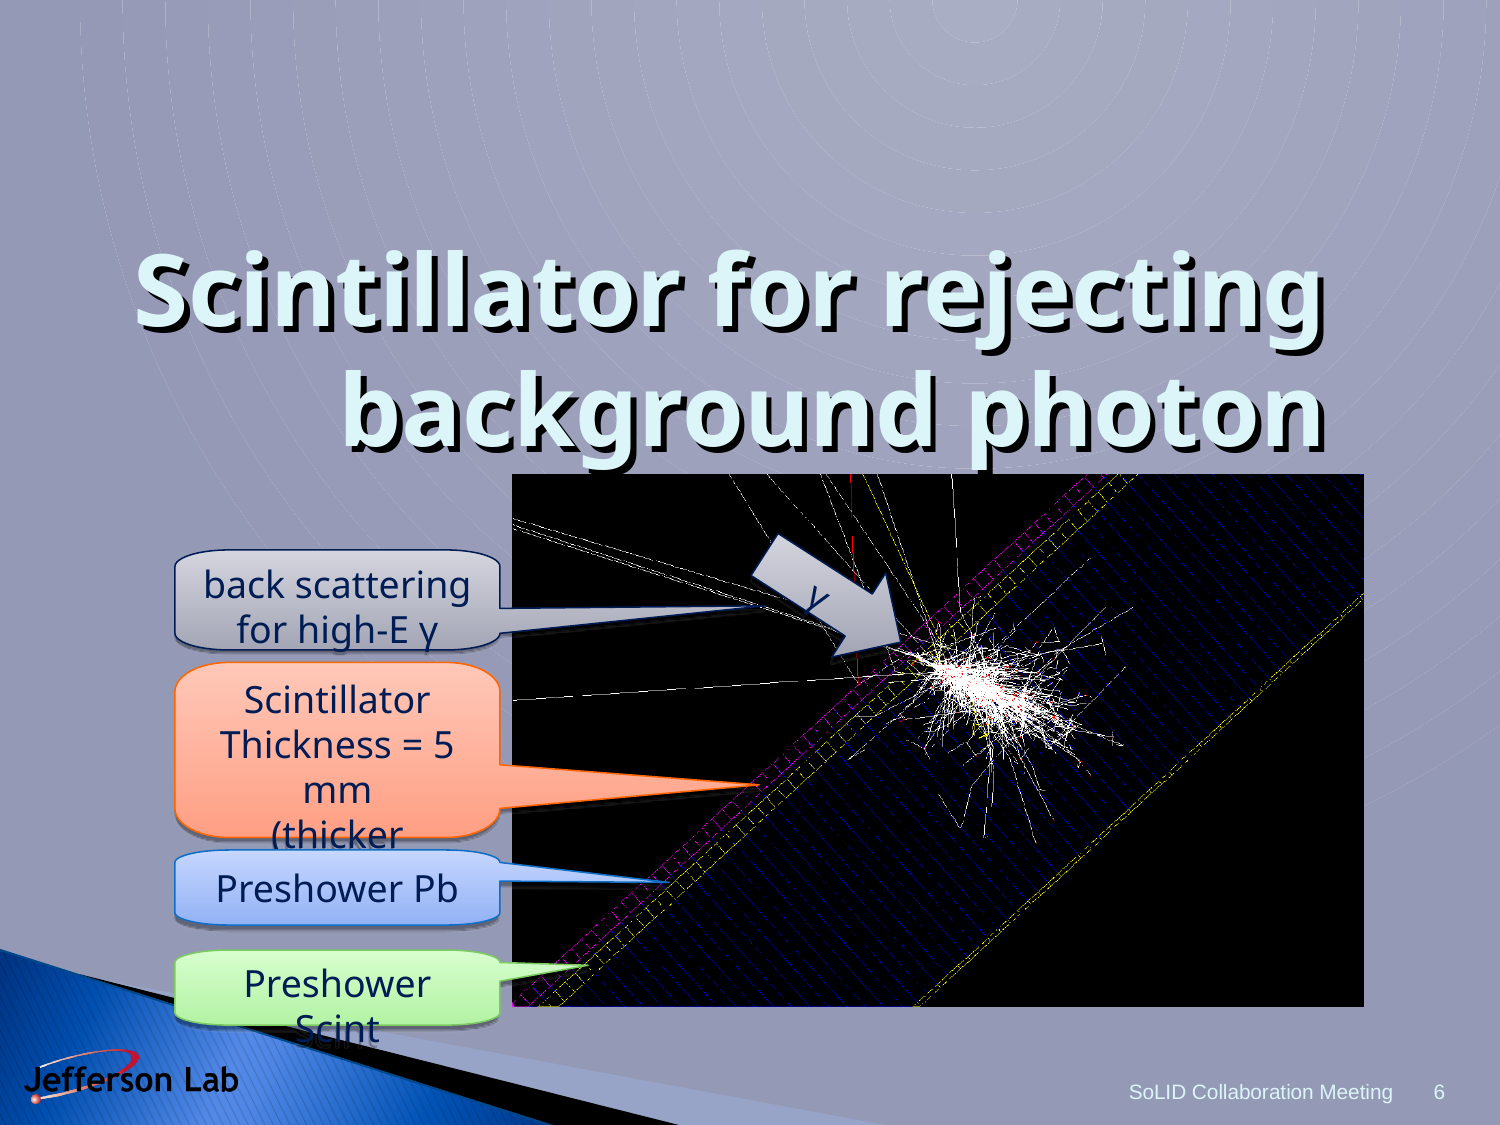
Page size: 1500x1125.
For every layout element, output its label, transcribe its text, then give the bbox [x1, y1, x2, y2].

picture [512, 474, 1364, 1007]
text_box 6 [1418, 1051, 1479, 1112]
text_box back scattering for high-E γ [174, 549, 766, 650]
text_box Preshower Pb [174, 849, 670, 926]
title Scintillator for rejecting background photon [118, 125, 1394, 426]
text_box γ [751, 533, 901, 658]
text_box Preshower Scint [174, 950, 589, 1026]
text_box SoLID Collaboration Meeting [1103, 1051, 1418, 1112]
text_box Scintillator Thickness = 5 mm (thicker version shown) [174, 662, 760, 838]
